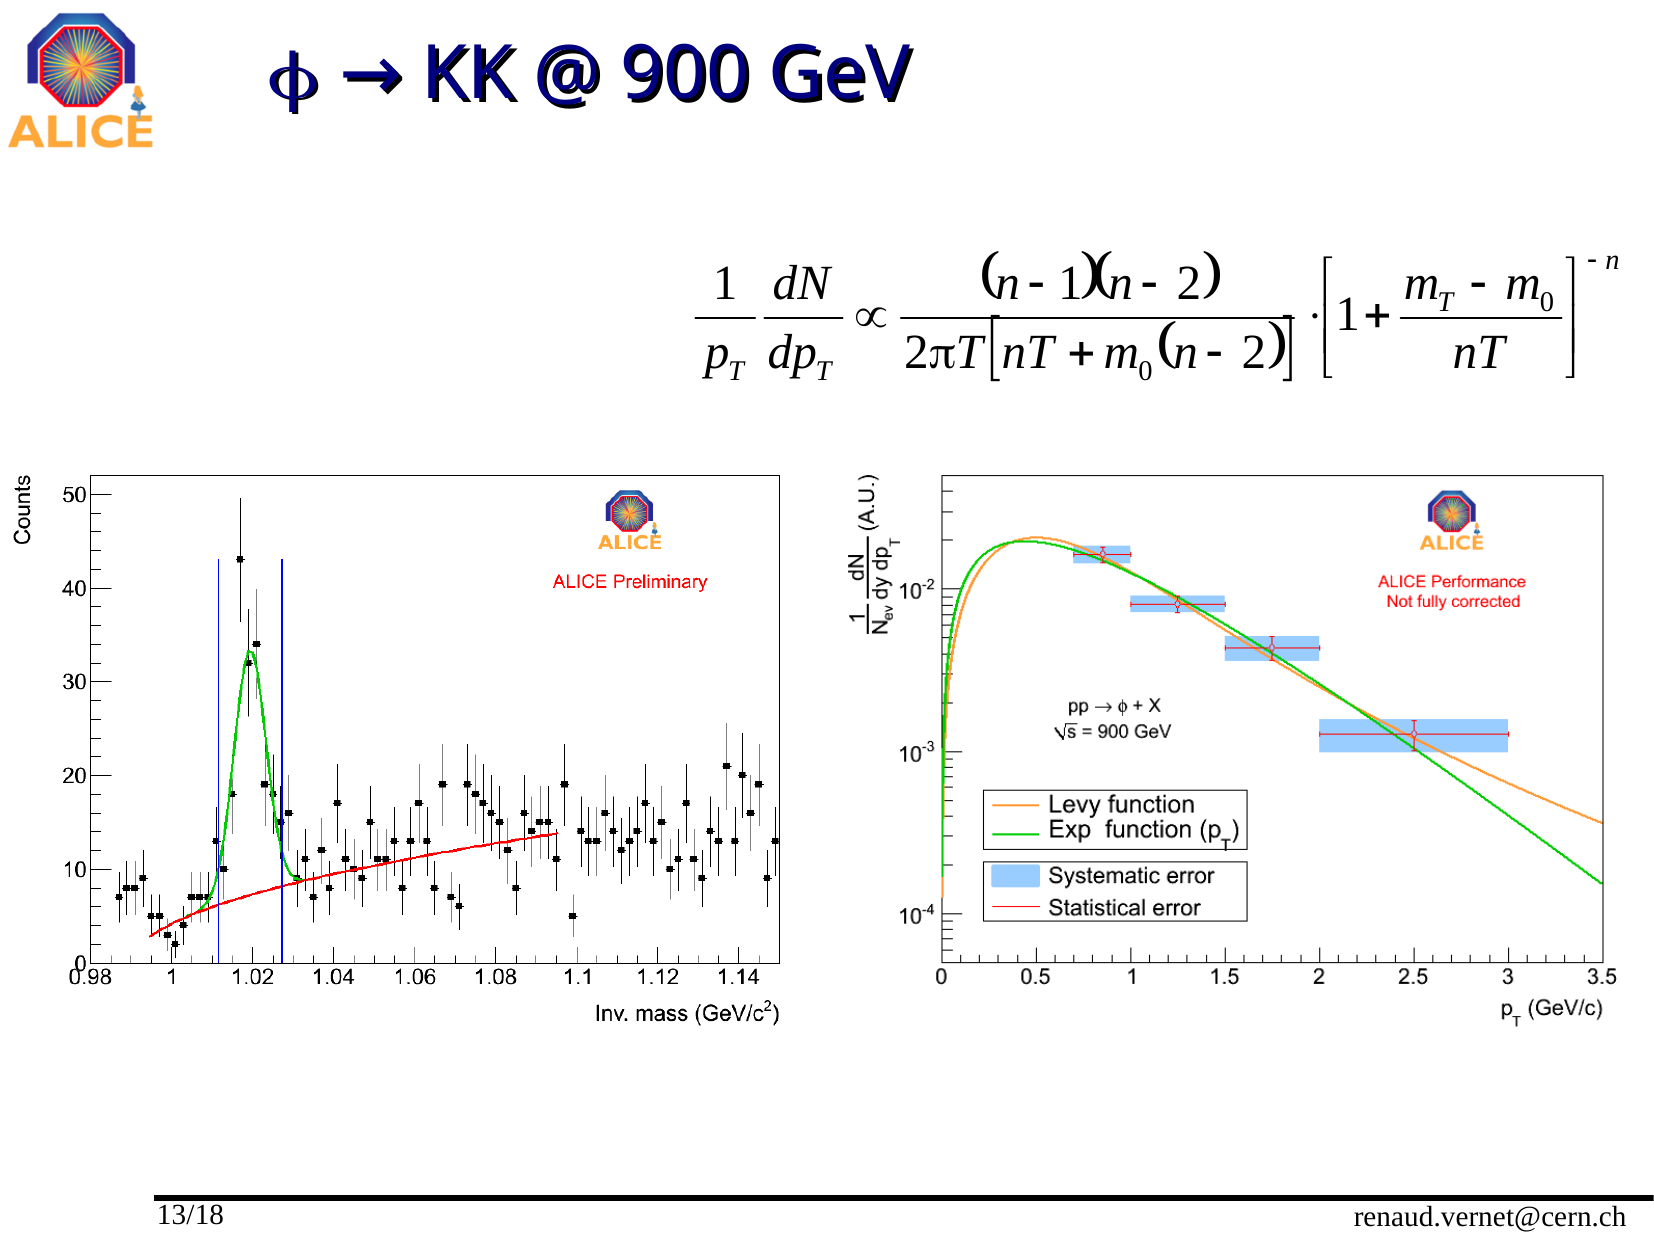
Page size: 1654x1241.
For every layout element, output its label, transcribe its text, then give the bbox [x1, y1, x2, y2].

picture [0, 445, 1644, 1040]
picture [2, 2, 157, 156]
title  → KK @ 900 GeV [265, 16, 1589, 122]
chart [687, 236, 1628, 392]
